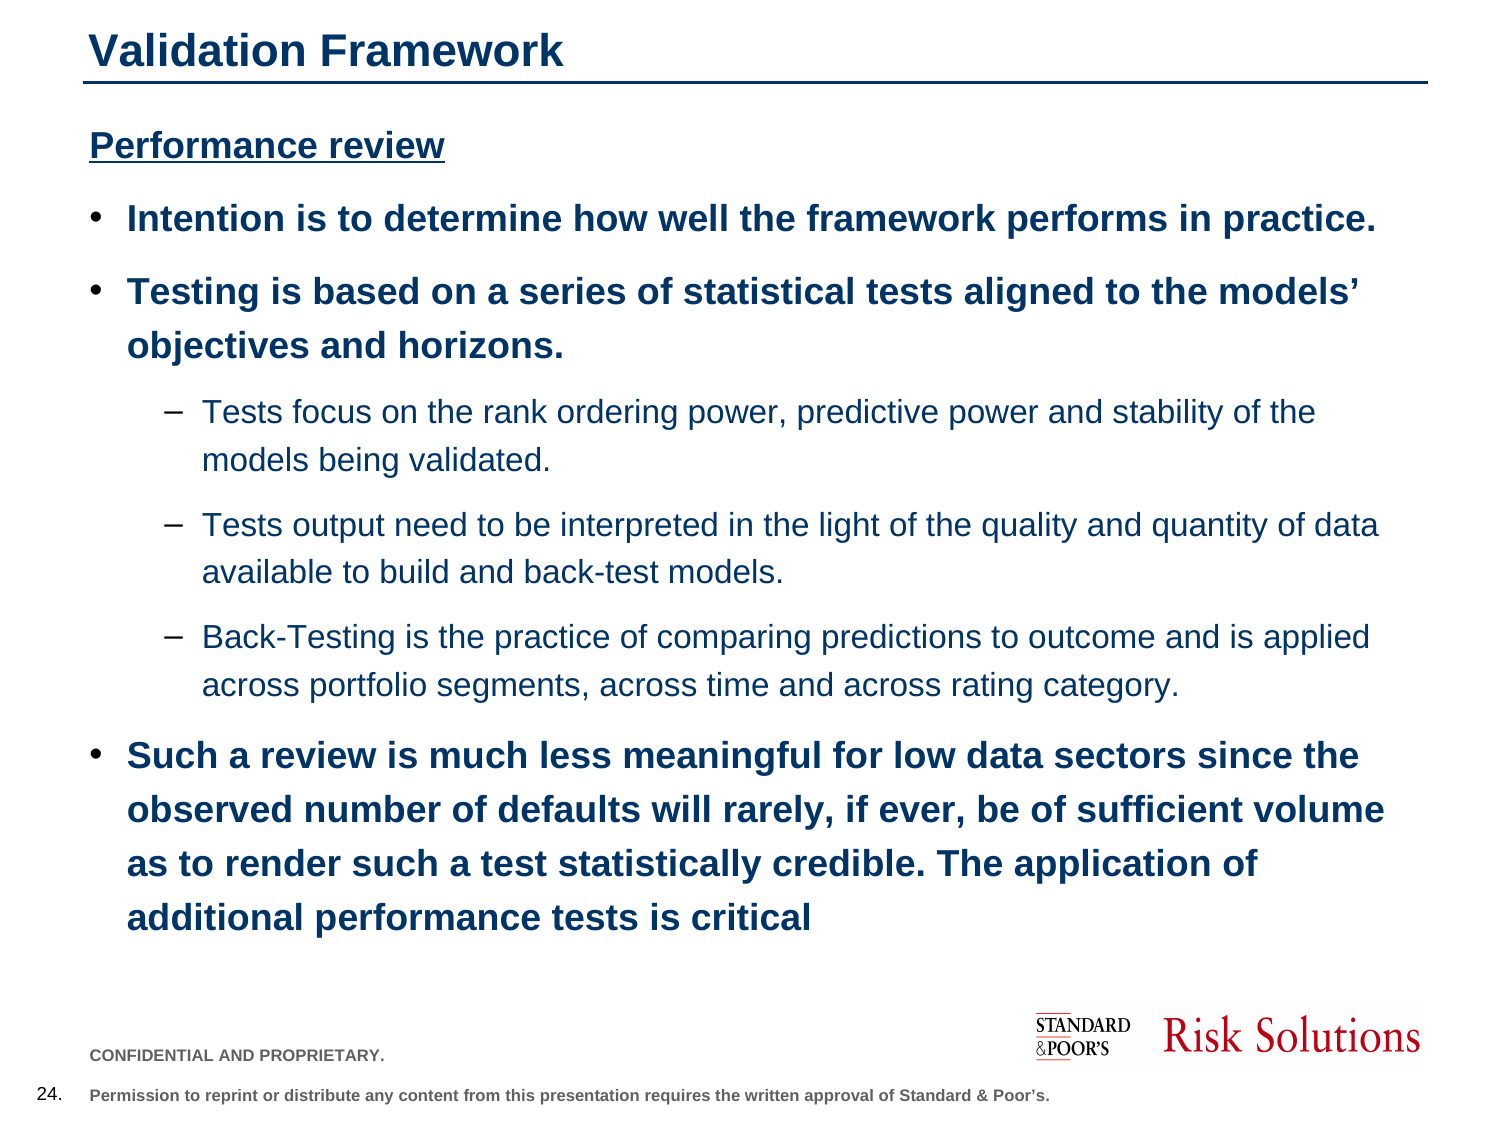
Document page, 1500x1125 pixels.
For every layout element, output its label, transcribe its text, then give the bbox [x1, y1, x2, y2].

list Performance review Intention is to determine how well the framework performs in practice. Testing is based on a series of statistical tests aligned to the models’ objectives and horizons. Tests focus on the rank ordering power, predictive power and stability of the models being validated. Tests output need to be interpreted in the light of the quality and quantity of data available to build and back-test models. Back-Testing is the practice of comparing predictions to outcome and is applied across portfolio segments, across time and across rating category. Such a review is much less meaningful for low data sectors since the observed number of defaults will rarely, if ever, be of sufficient volume as to render such a test statistically credible. The application of additional performance tests is critical [74, 104, 1426, 956]
title Validation Framework [73, 8, 1429, 85]
picture [1029, 1004, 1424, 1067]
